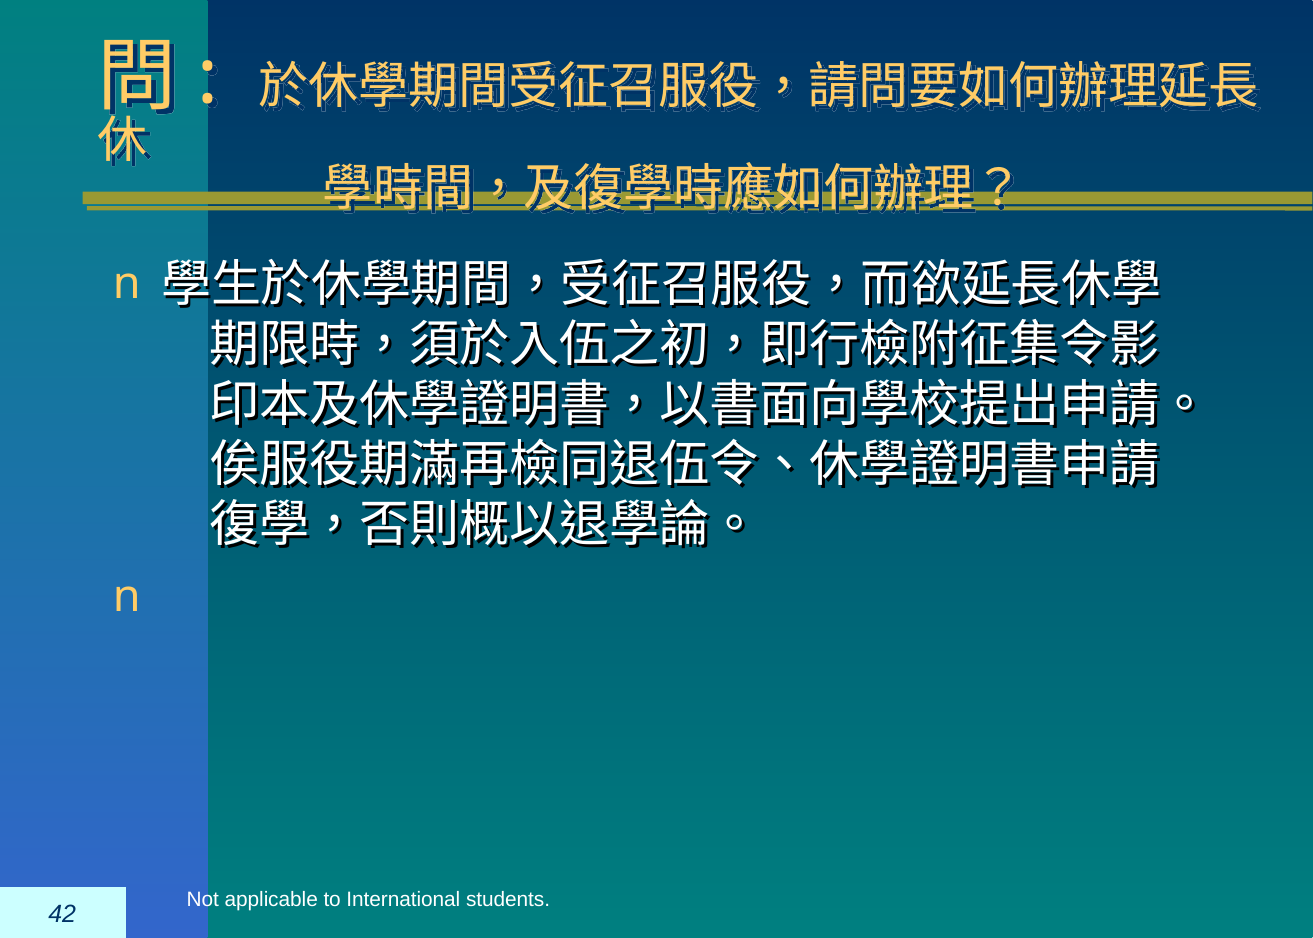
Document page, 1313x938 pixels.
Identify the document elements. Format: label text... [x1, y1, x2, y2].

title 問: 於休學期間受征召服役，請問要如何辦理延長休 學時間，及復學時應如何辦理？ [84, 36, 1280, 188]
text_box Not applicable to International students. [171, 878, 566, 919]
text_box 42 [0, 887, 125, 938]
text_box [0, 0, 207, 938]
list 學生於休學期間，受征召服役，而欲延長休學期限時，須於入伍之初，即行檢附征集令影印本及休學證明書，以書面向學校提出申請。俟服役期滿再檢同退伍令、休學證明書申請復學，否則概以退學論。 [99, 244, 1201, 844]
